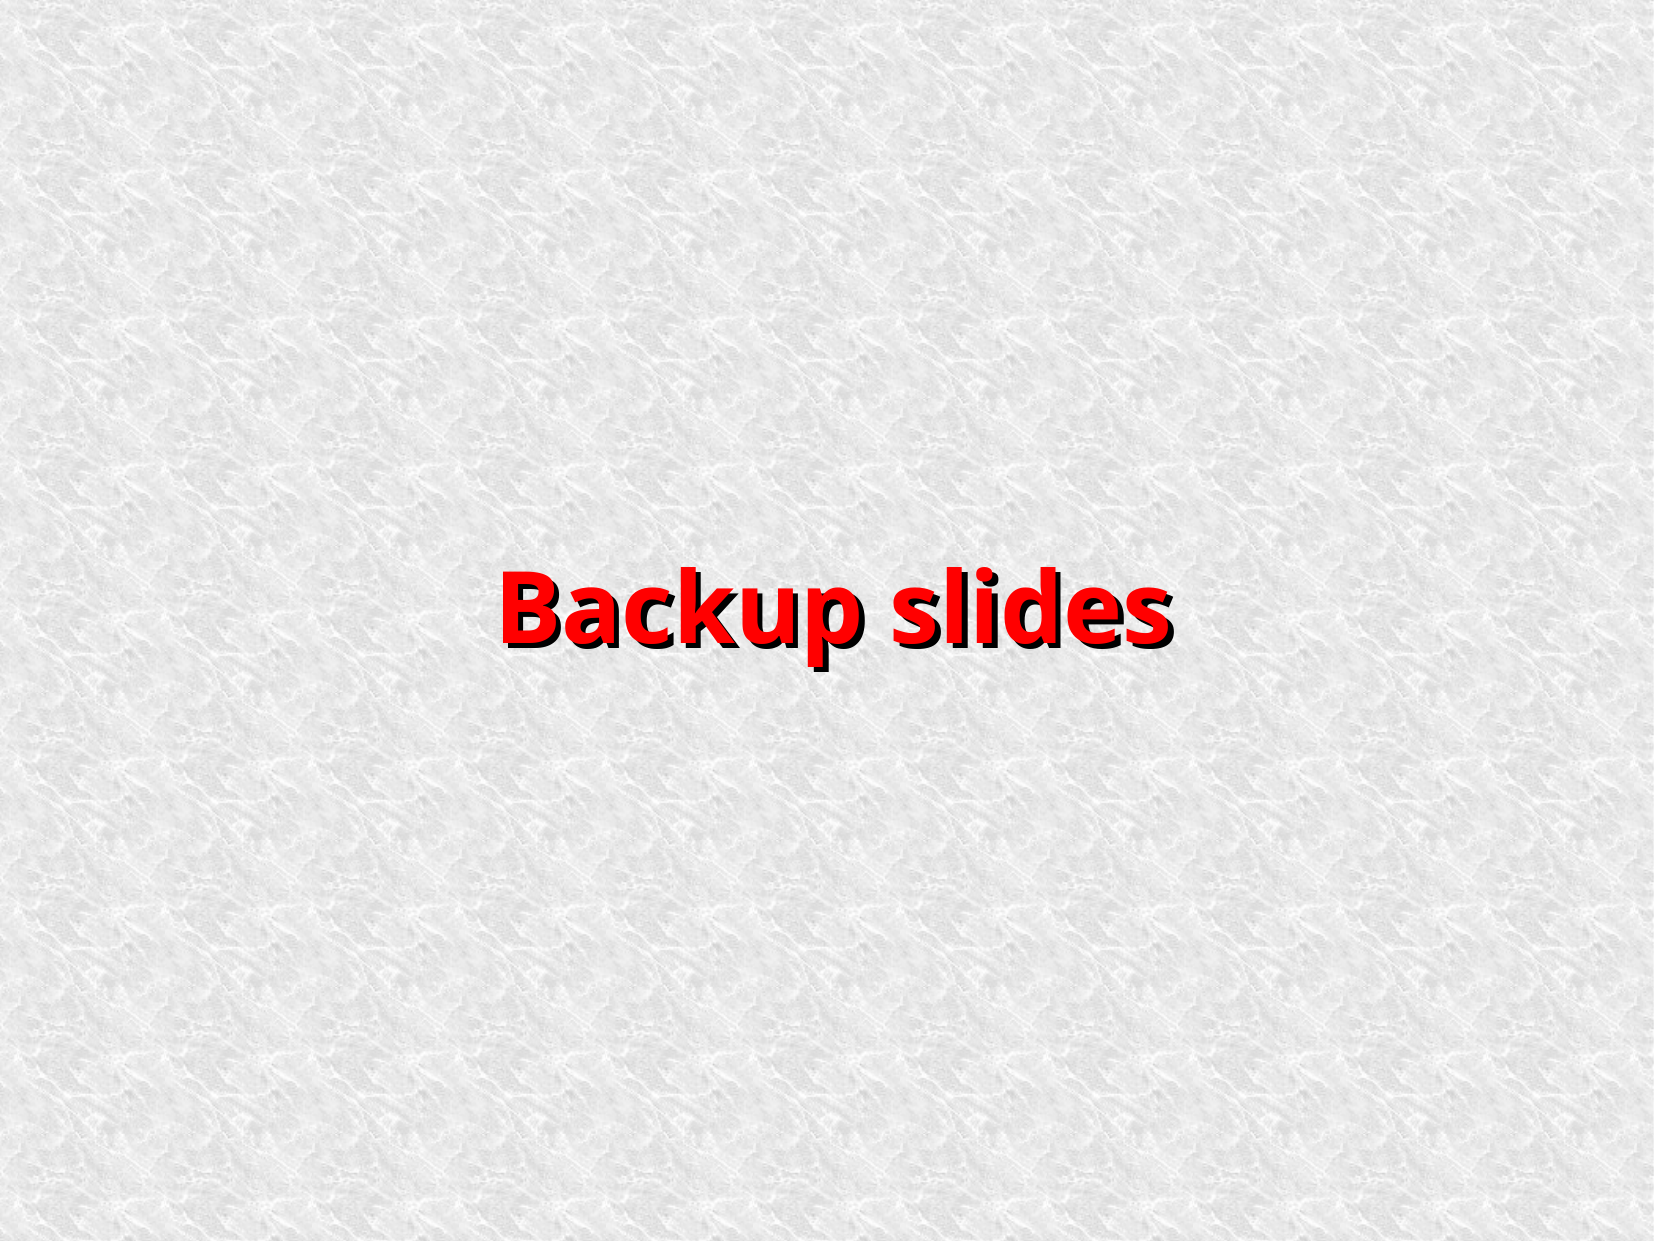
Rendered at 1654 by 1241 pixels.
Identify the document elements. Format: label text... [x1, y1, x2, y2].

picture [0, 0, 1654, 1241]
text_box Backup slides [29, 528, 1638, 712]
